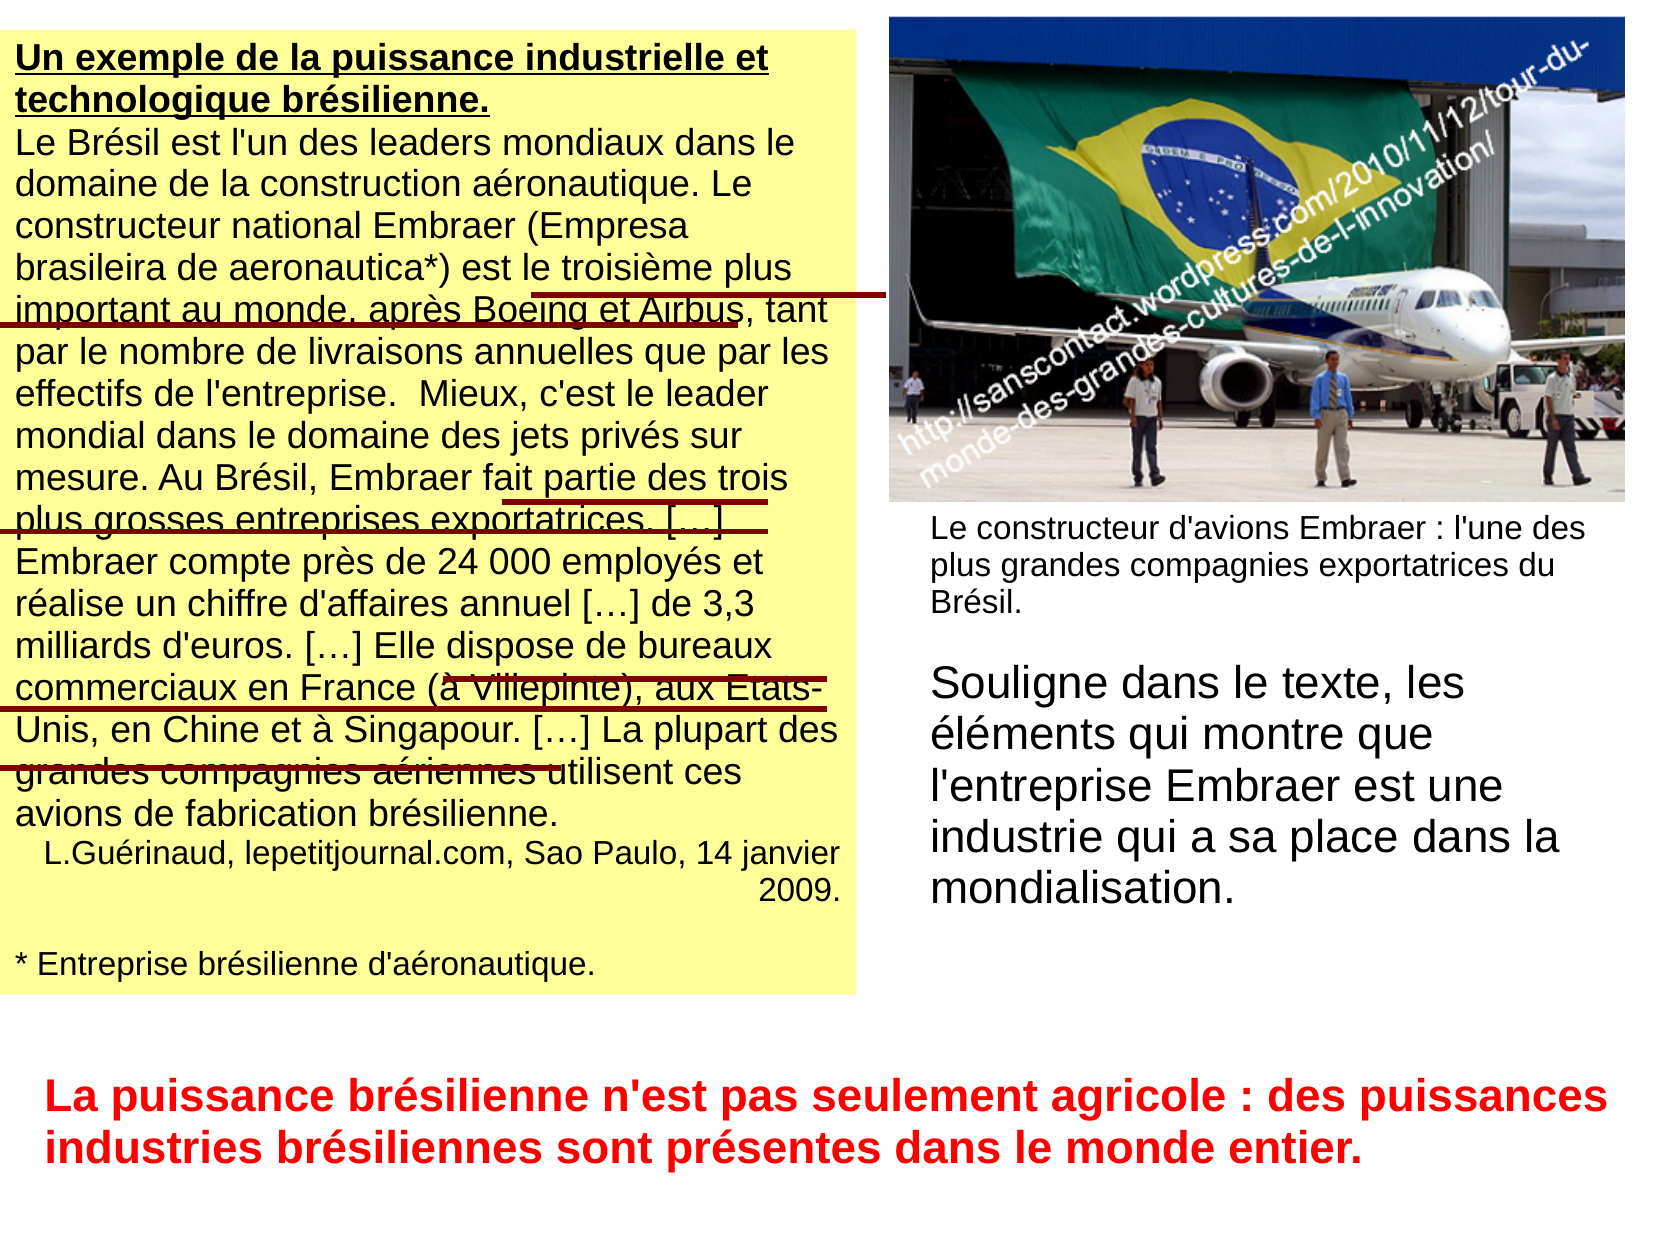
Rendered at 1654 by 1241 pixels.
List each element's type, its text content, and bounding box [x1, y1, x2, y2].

text_box Un exemple de la puissance industrielle et technologique brésilienne. Le Brésil est l'un des leaders mondiaux dans le domaine de la construction aéronautique. Le constructeur national Embraer (Empresa brasileira de aeronautica*) est le troisième plus important au monde, après Boeing et Airbus, tant par le nombre de livraisons annuelles que par les effectifs de l'entreprise. Mieux, c'est le leader mondial dans le domaine des jets privés sur mesure. Au Brésil, Embraer fait partie des trois plus grosses entreprises exportatrices. […] Embraer compte près de 24 000 employés et réalise un chiffre d'affaires annuel […] de 3,3 milliards d'euros. […] Elle dispose de bureaux commerciaux en France (à Villepinte), aux Etats-Unis, en Chine et à Singapour. […] La plupart des grandes compagnies aériennes utilisent ces avions de fabrication brésilienne. L.Guérinaud, lepetitjournal.com, Sao Paulo, 14 janvier 2009. * Entreprise brésilienne d'aéronautique. [0, 29, 857, 995]
text_box Le constructeur d'avions Embraer : l'une des plus grandes compagnies exportatrices du Brésil. [915, 502, 1625, 629]
picture [889, 14, 1625, 502]
text_box La puissance brésilienne n'est pas seulement agricole : des puissances industries brésiliennes sont présentes dans le monde entier. [29, 1062, 1654, 1183]
text_box Souligne dans le texte, les éléments qui montre que l'entreprise Embraer est une industrie qui a sa place dans la mondialisation. [915, 649, 1625, 920]
